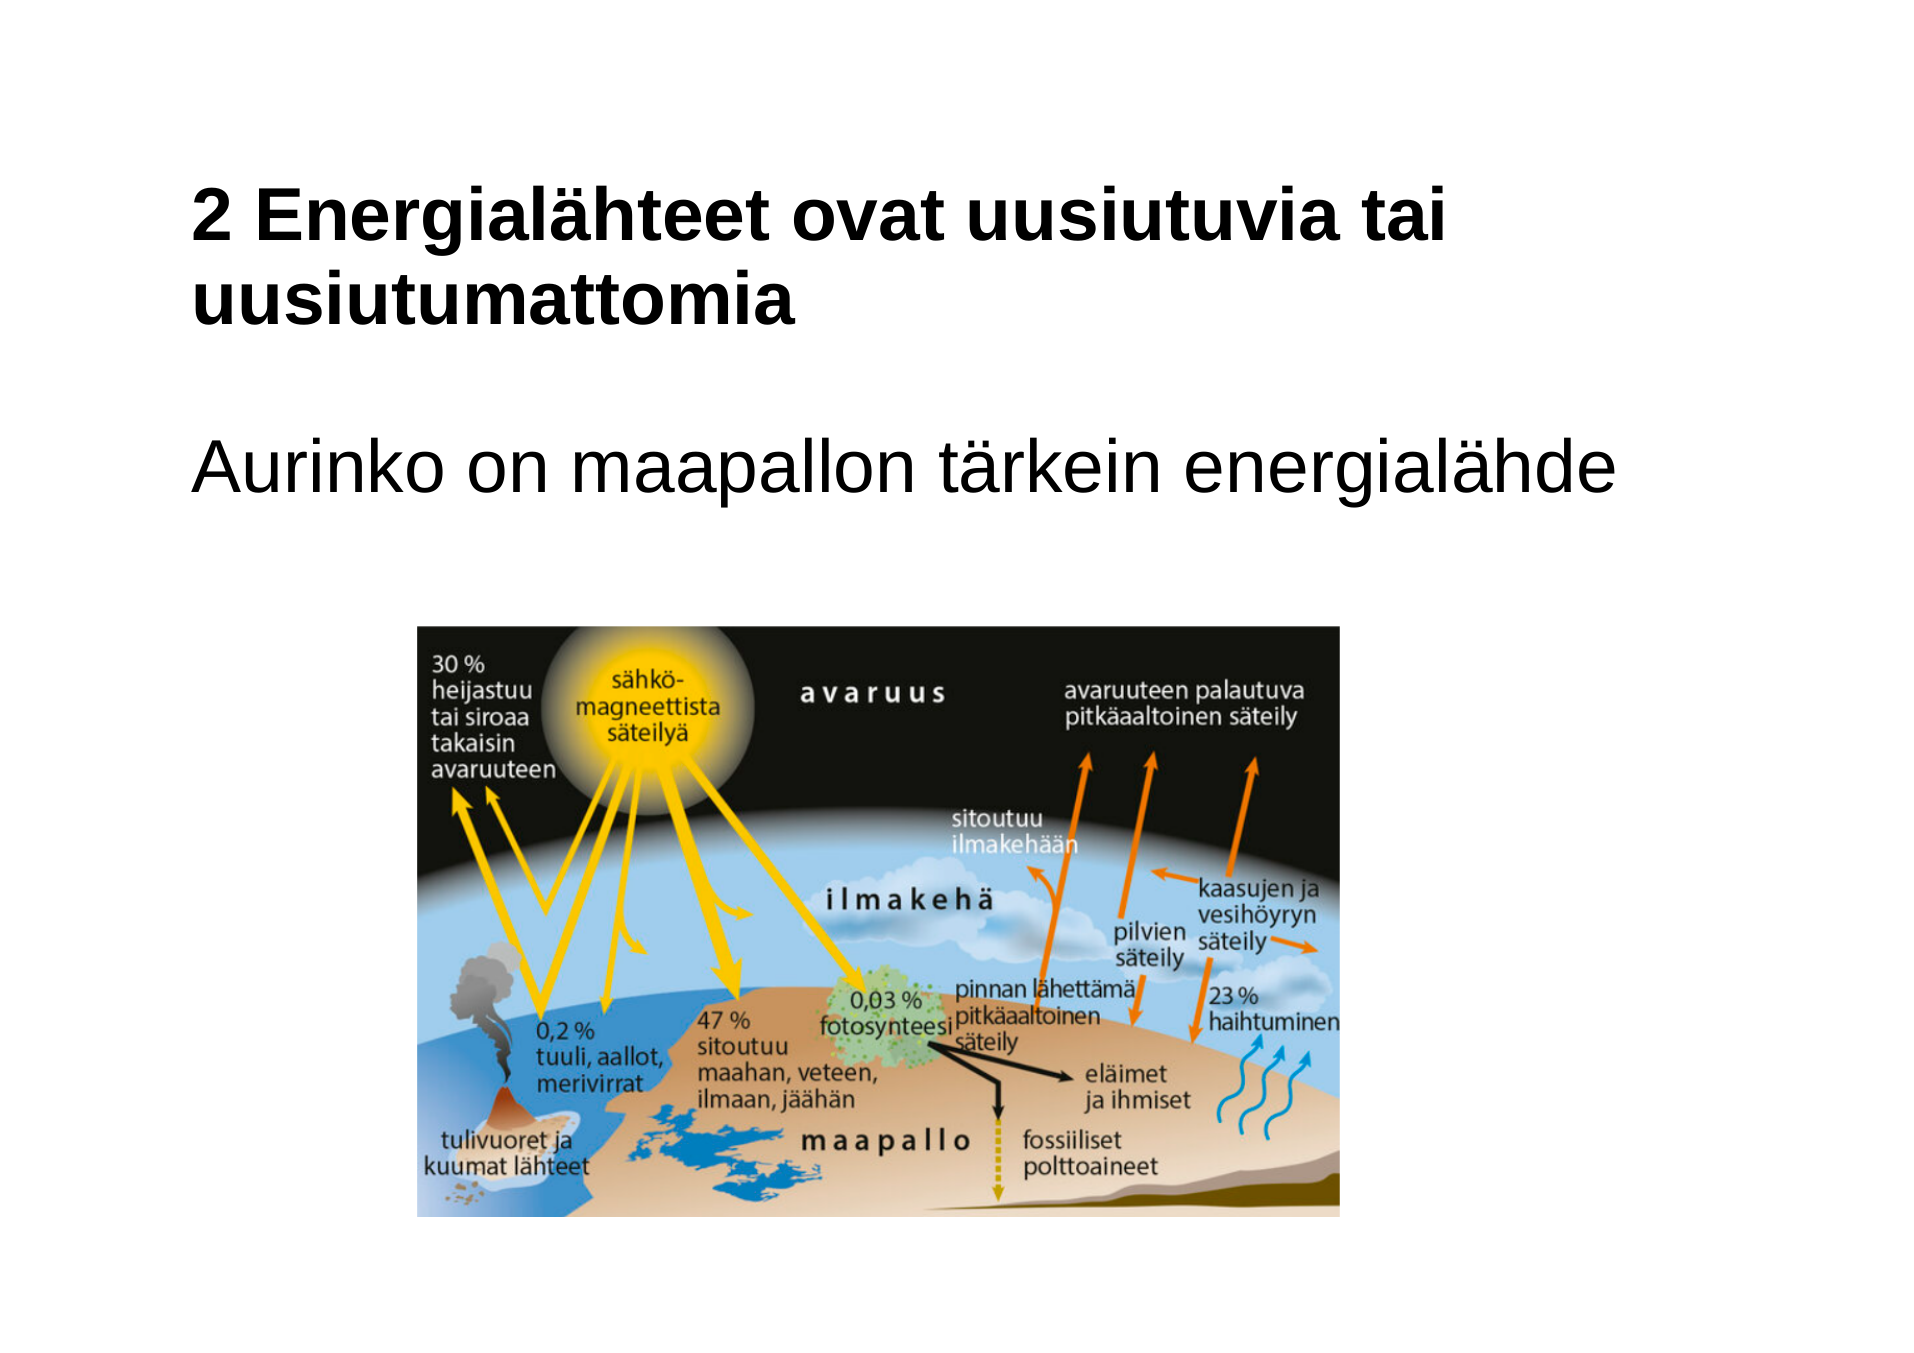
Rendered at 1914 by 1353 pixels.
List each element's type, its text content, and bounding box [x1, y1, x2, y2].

picture [413, 618, 1345, 1217]
text_box 2 Energialähteet ovat uusiutuvia tai uusiutumattomia Aurinko on maapallon tärkein energialähde [177, 165, 1634, 517]
